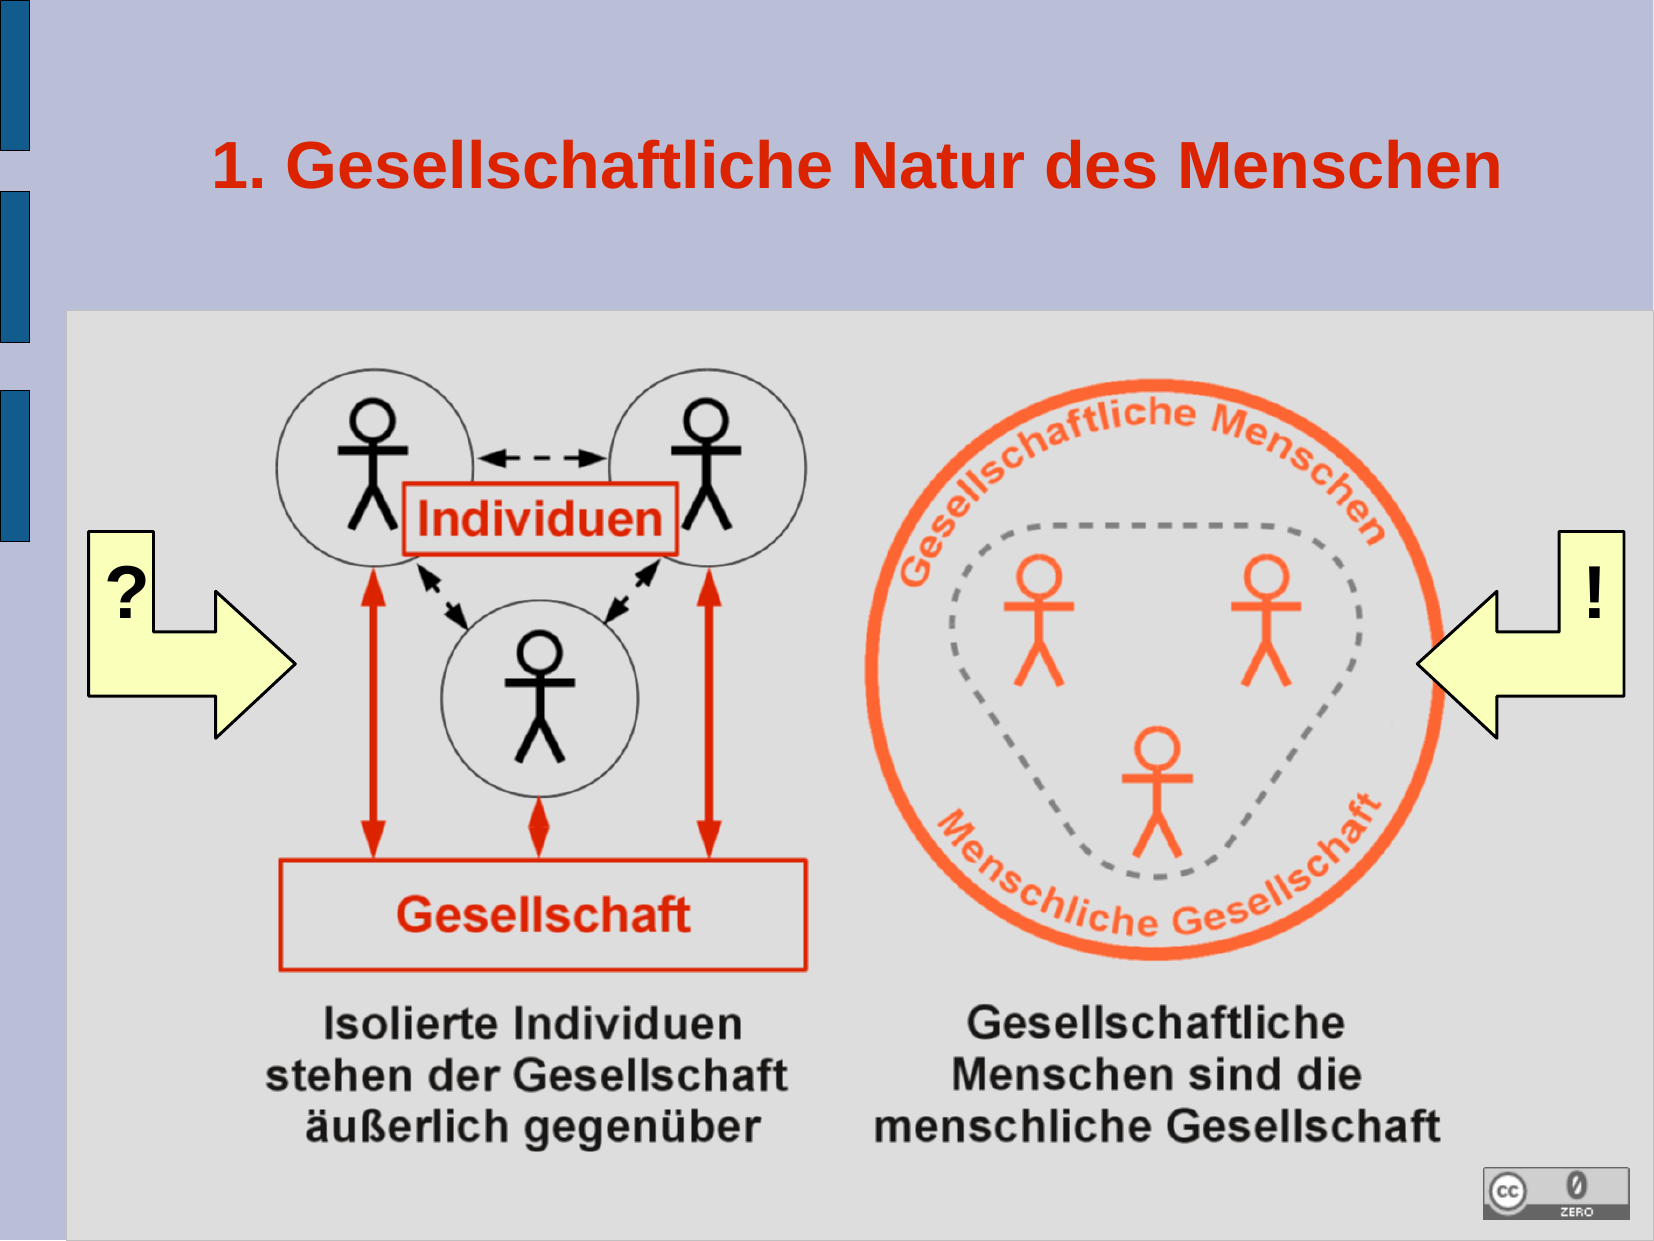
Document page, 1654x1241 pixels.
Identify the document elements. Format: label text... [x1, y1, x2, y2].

text_box ? [88, 531, 296, 739]
picture [265, 367, 1447, 1152]
title 1. Gesellschaftliche Natur des Menschen [121, 61, 1595, 269]
text_box ! [1417, 531, 1625, 739]
picture [1483, 1167, 1630, 1220]
